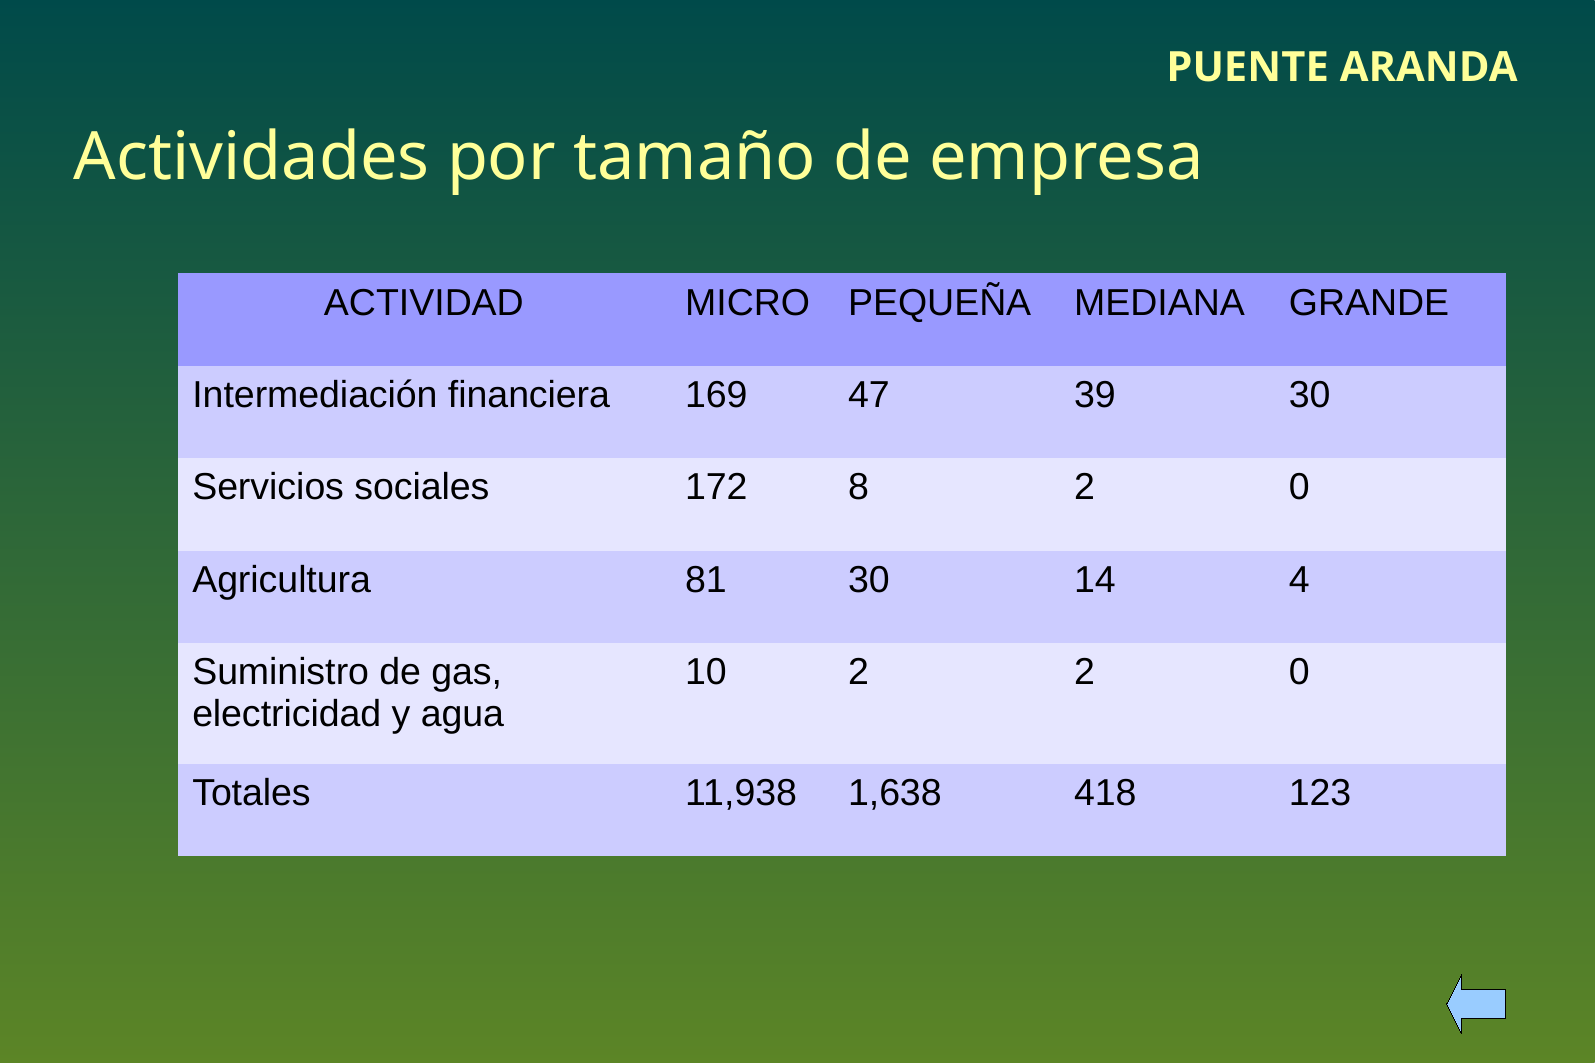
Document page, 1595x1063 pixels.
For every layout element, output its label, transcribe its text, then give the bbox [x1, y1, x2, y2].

table_header PEQUEÑA [833, 273, 1059, 366]
text_box [0, 0, 1595, 1063]
table_cell 418 [1059, 764, 1274, 856]
table_cell Intermediación financiera [178, 366, 670, 458]
table_cell 10 [670, 643, 833, 764]
table_cell 14 [1059, 551, 1274, 643]
table_cell 169 [670, 366, 833, 458]
table_cell Totales [178, 764, 670, 856]
table_cell 2 [833, 643, 1059, 764]
table_cell 4 [1274, 551, 1506, 643]
table_cell 0 [1274, 458, 1506, 551]
table_cell 30 [833, 551, 1059, 643]
table_cell 30 [1274, 366, 1506, 458]
table_cell 47 [833, 366, 1059, 458]
table_cell 81 [670, 551, 833, 643]
table_header ACTIVIDAD [178, 273, 670, 366]
table_header MEDIANA [1059, 273, 1274, 366]
table_cell 1,638 [833, 764, 1059, 856]
table_cell Agricultura [178, 551, 670, 643]
text_box Actividades por tamaño de empresa [59, 101, 1418, 958]
table_cell 8 [833, 458, 1059, 551]
text_box PUENTE ARANDA [1151, 29, 1565, 91]
table_cell Suministro de gas, electricidad y agua [178, 643, 670, 764]
table_cell 172 [670, 458, 833, 551]
table_cell 2 [1059, 643, 1274, 764]
table_header MICRO [670, 273, 833, 366]
table_cell 123 [1274, 764, 1506, 856]
table_cell 2 [1059, 458, 1274, 551]
table_header GRANDE [1274, 273, 1506, 366]
table_cell 39 [1059, 366, 1274, 458]
table_cell 11,938 [670, 764, 833, 856]
table_cell 0 [1274, 643, 1506, 764]
table_cell Servicios sociales [178, 458, 670, 551]
